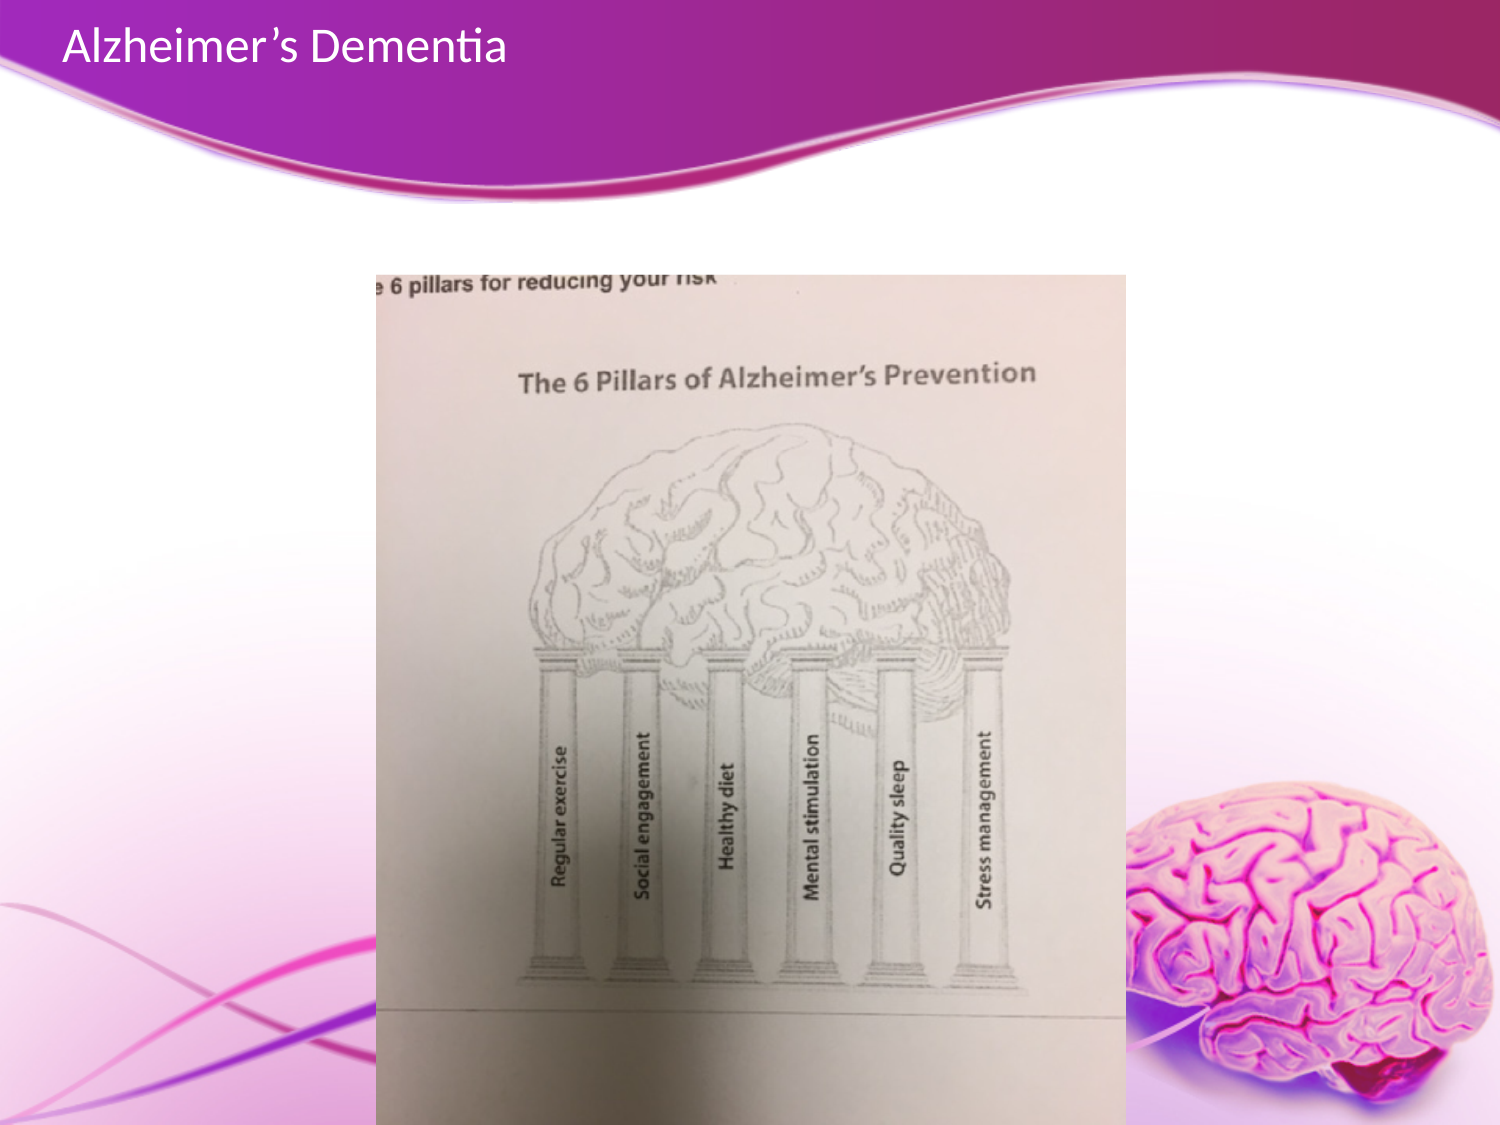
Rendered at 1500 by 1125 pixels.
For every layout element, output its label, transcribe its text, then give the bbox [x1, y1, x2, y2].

picture [375, 275, 1126, 1125]
title Alzheimer’s Dementia [47, 5, 1471, 79]
